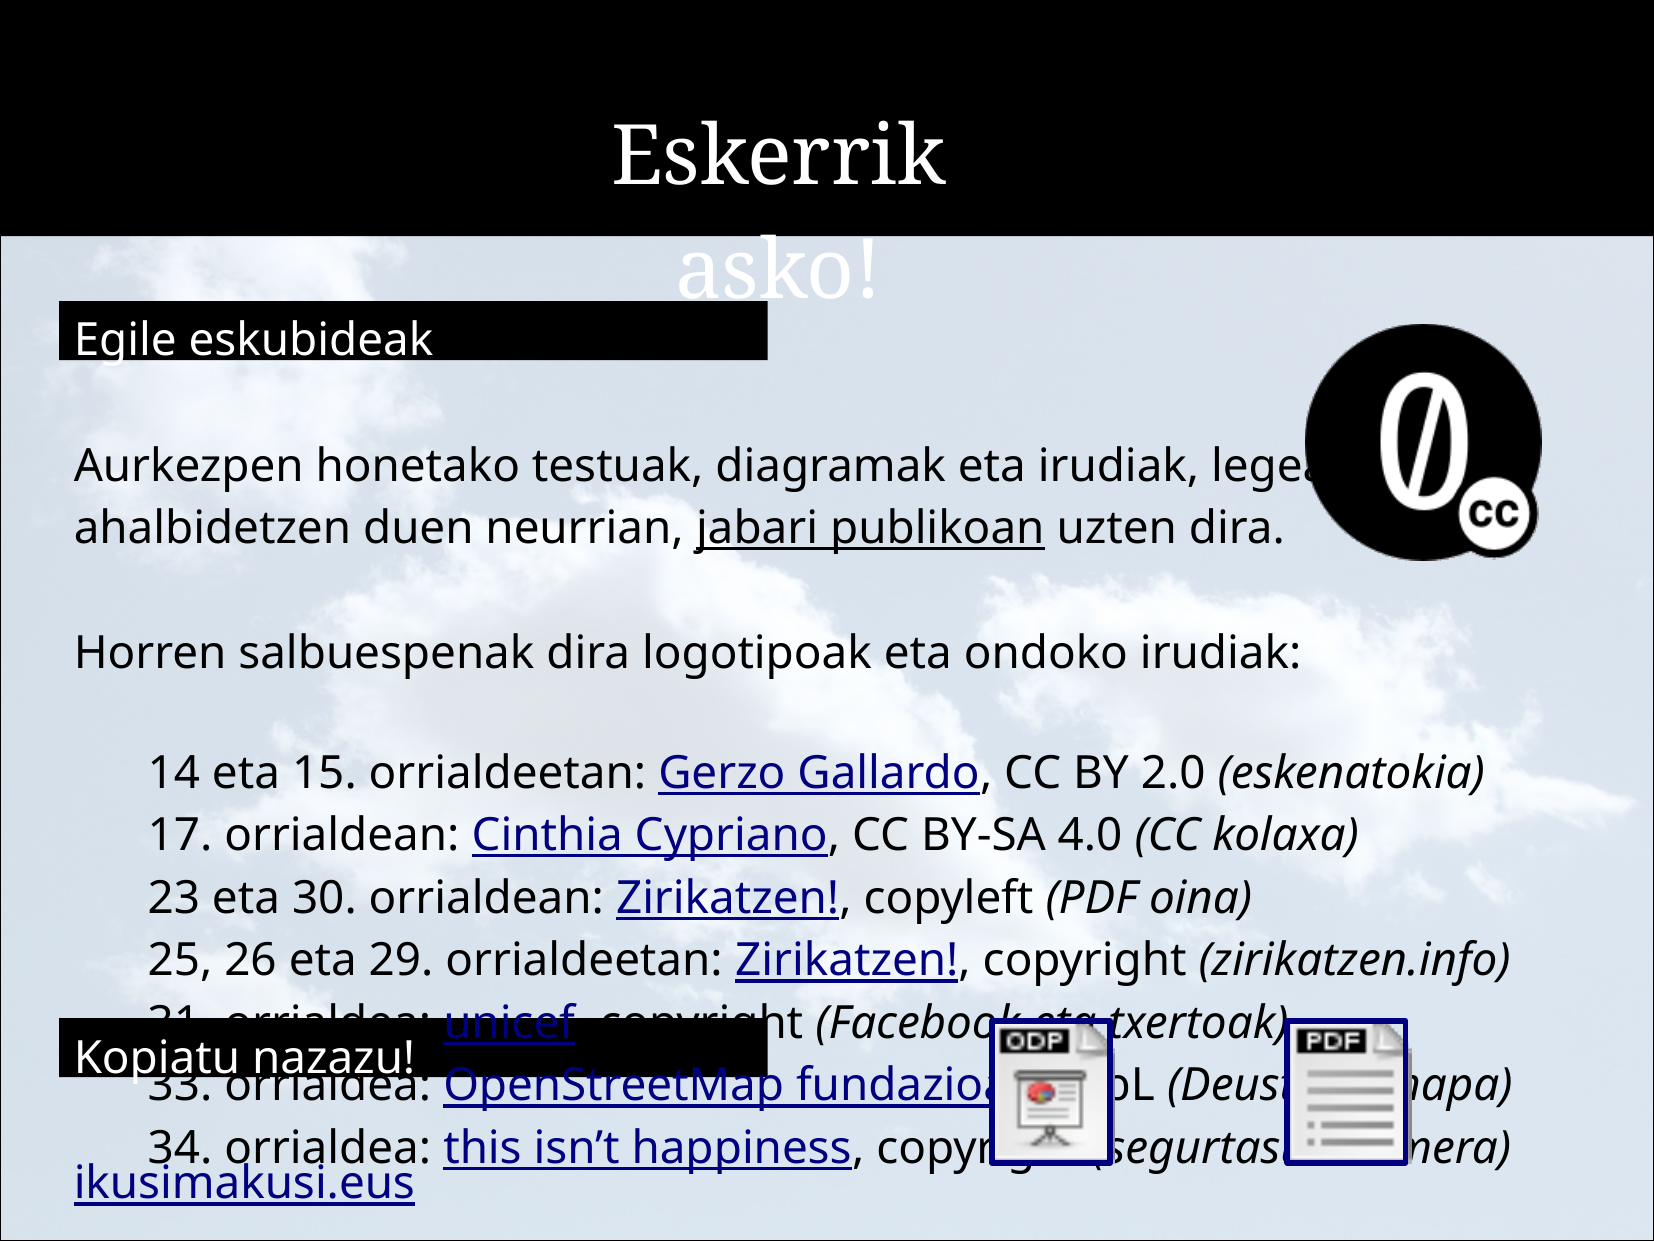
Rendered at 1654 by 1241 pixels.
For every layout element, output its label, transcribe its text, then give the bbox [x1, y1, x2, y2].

text_box Eskerrik asko! [596, 88, 1158, 270]
text_box Egile eskubideak Aurkezpen honetako testuak, diagramak eta irudiak, legeak ahalbidetzen duen neurrian, jabari publikoan uzten dira. Horren salbuespenak dira logotipoak eta ondoko irudiak: 14 eta 15. orrialdeetan: Gerzo Gallardo, CC BY 2.0 (eskenatokia) 17. orrialdean: Cinthia Cypriano, CC BY-SA 4.0 (CC kolaxa) 23 eta 30. orrialdean: Zirikatzen!, copyleft (PDF oina) 25, 26 eta 29. orrialdeetan: Zirikatzen!, copyright (zirikatzen.info) 31. orrialdea: unicef, copyright (Facebook eta txertoak) 33. orrialdea: OpenStreetMap fundazioa, ODbL (Deustuko mapa) 34. orrialdea: this isn’t happiness, copyright (segurtasun camera) [59, 299, 1595, 952]
picture [1290, 1024, 1403, 1160]
text_box [0, 0, 1654, 1241]
picture [1408, 1020, 1412, 1164]
picture [995, 1024, 1107, 1160]
text_box Kopiatu nazazu! ikusimakusi.eus [59, 1017, 650, 1170]
